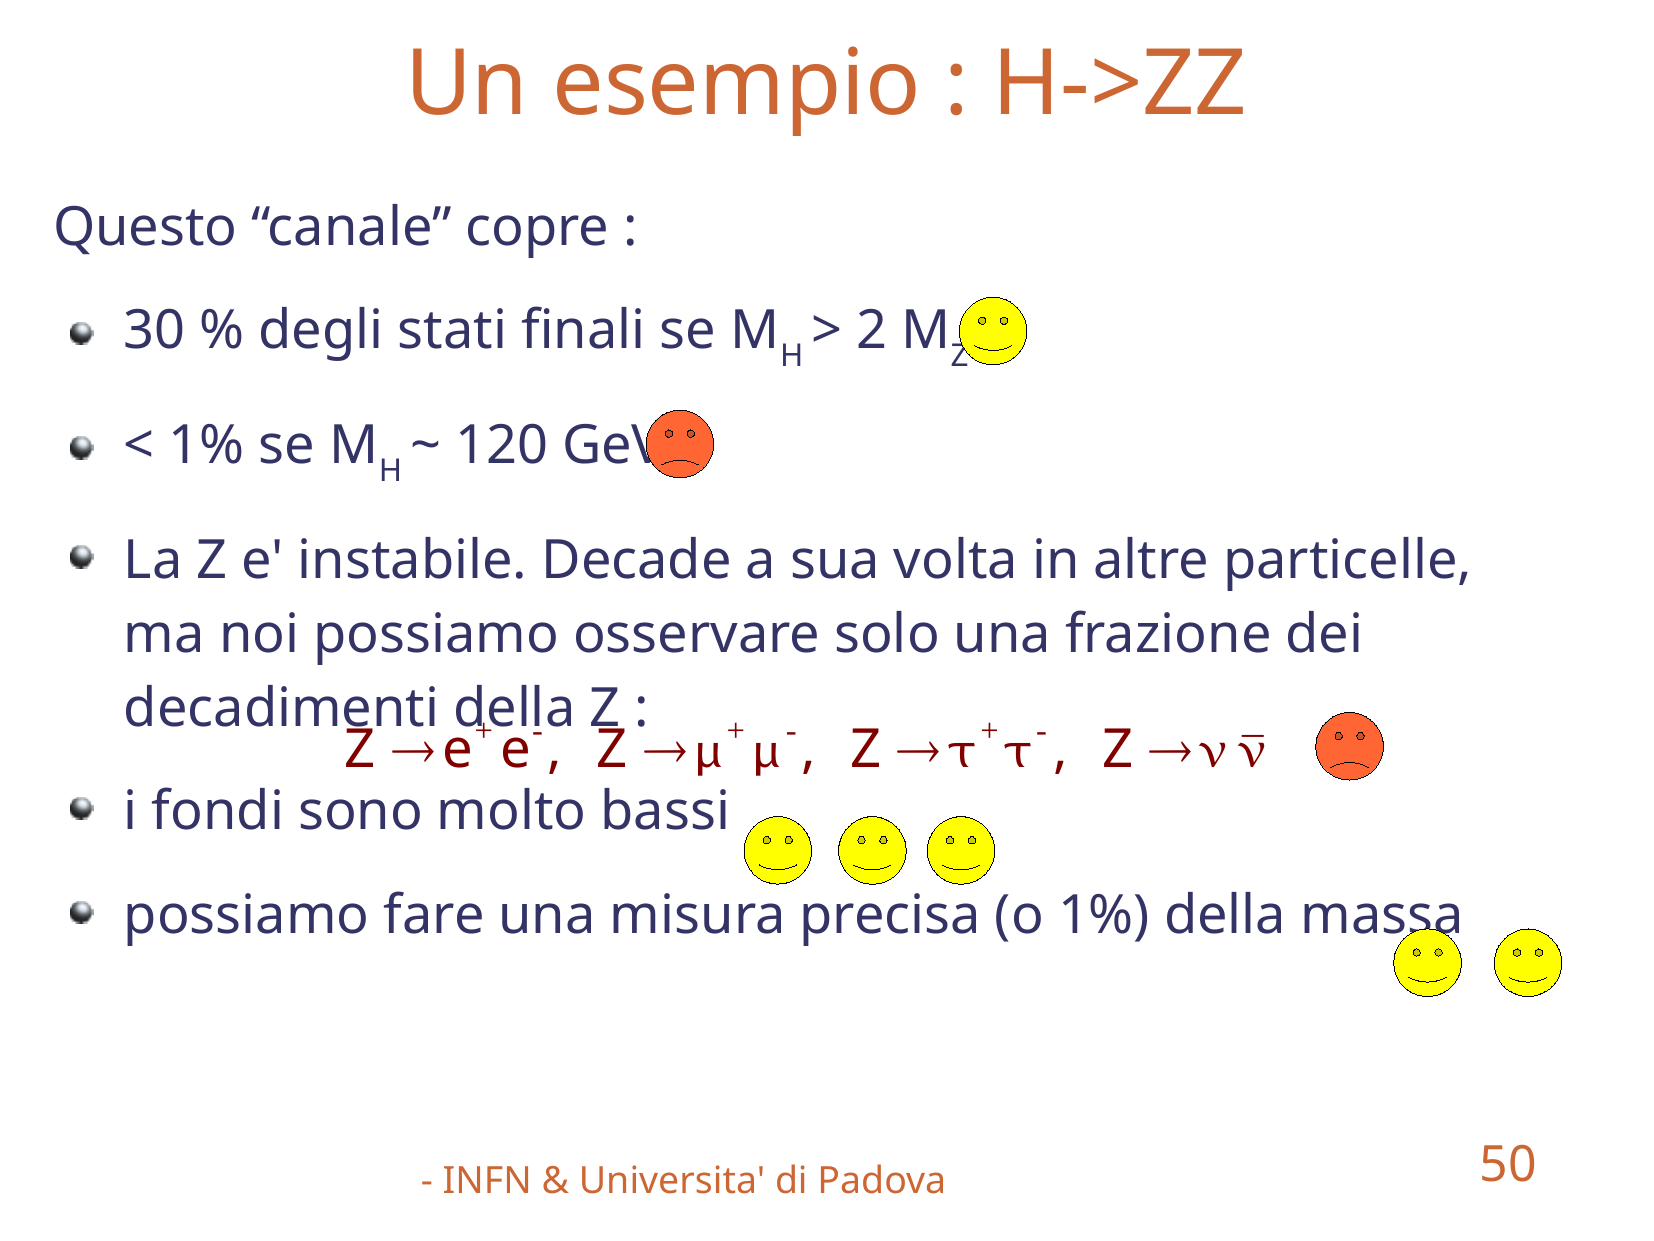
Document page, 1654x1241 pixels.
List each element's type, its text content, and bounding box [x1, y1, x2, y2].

text_box [959, 297, 1027, 365]
text_box [1494, 928, 1562, 997]
text_box [1315, 712, 1384, 781]
chart [337, 712, 1276, 801]
text_box [646, 410, 714, 478]
text_box [838, 816, 907, 885]
text_box [1393, 928, 1462, 997]
text_box [744, 816, 812, 885]
list Questo “canale” copre : 30 % degli stati finali se MH > 2 MZ < 1% se MH ~ 120 GeV La Z e' instabile. Decade a sua volta in altre particelle, ma noi possiamo osservare solo una frazione dei decadimenti della Z : i fondi sono molto bassi possiamo fare una misura precisa (o 1%) della massa [53, 187, 1542, 1109]
text_box [927, 816, 995, 885]
title Un esempio : H->ZZ [41, 8, 1613, 151]
